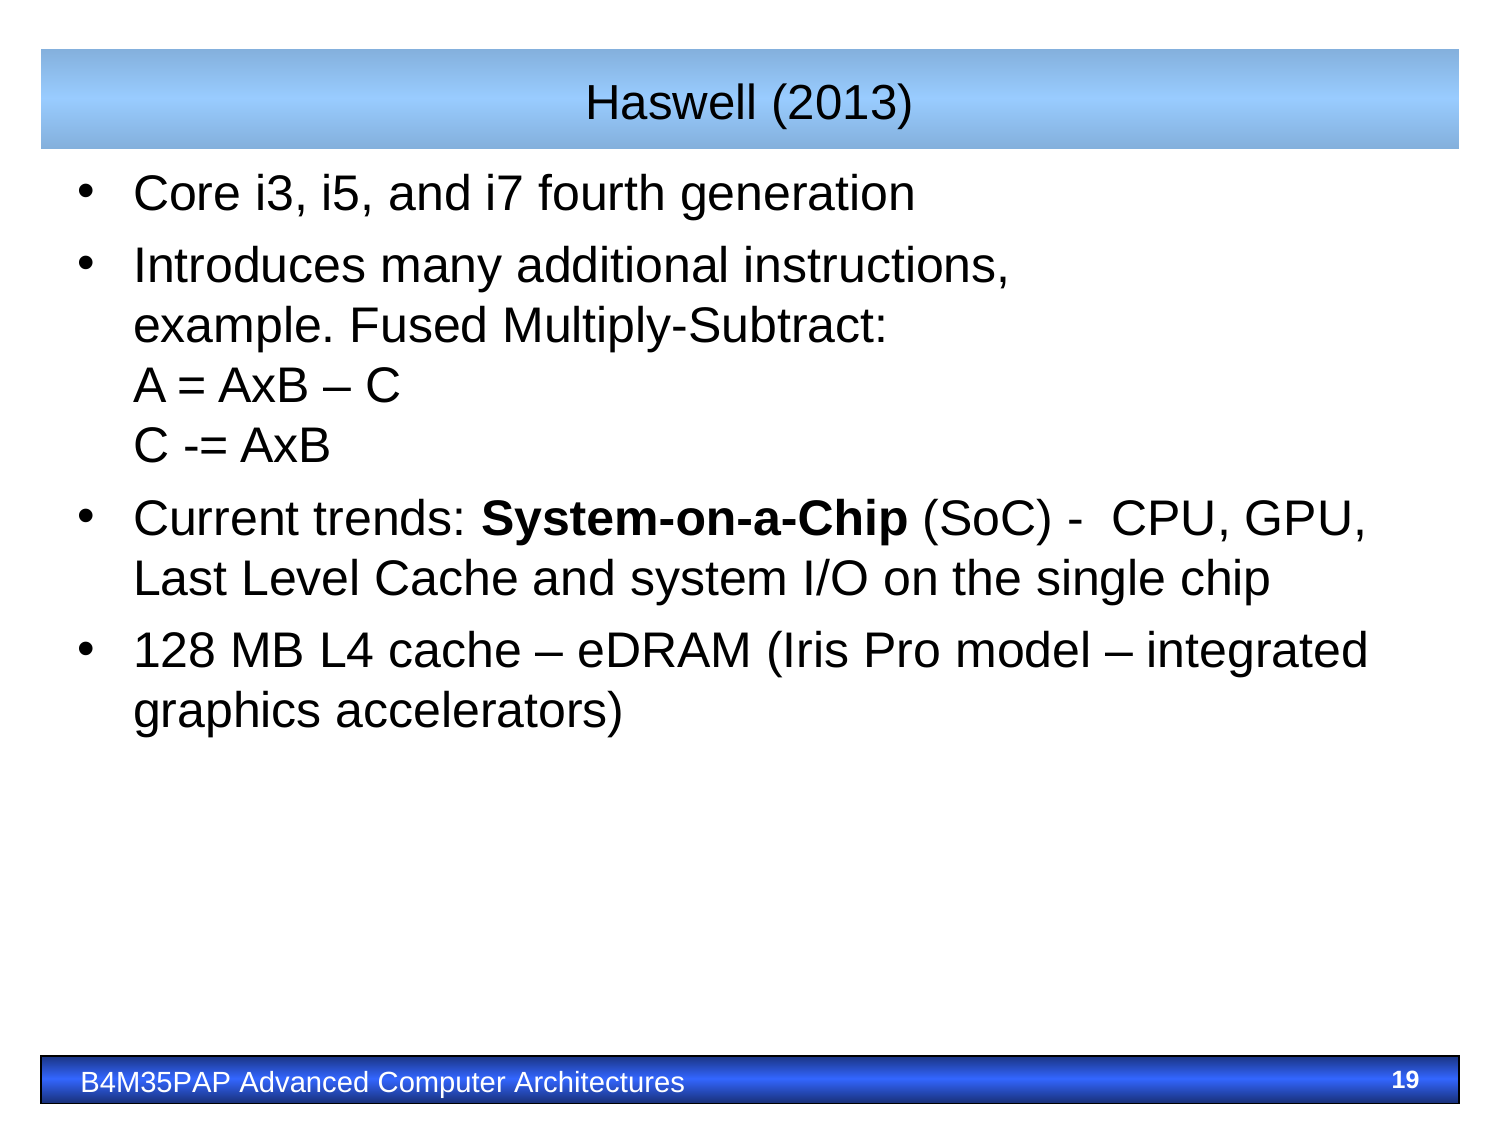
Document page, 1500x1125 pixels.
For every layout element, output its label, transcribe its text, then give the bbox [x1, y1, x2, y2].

title Haswell (2013) [41, 49, 1459, 149]
text_box Core i3, i5, and i7 fourth generation Introduces many additional instructions, example. Fused Multiply-Subtract: A = AxB – C C -= AxB Current trends: System-on-a-Chip (SoC) - CPU, GPU, Last Level Cache and system I/O on the single chip 128 MB L4 cache – eDRAM (Iris Pro model – integrated graphics accelerators) [62, 152, 1433, 917]
